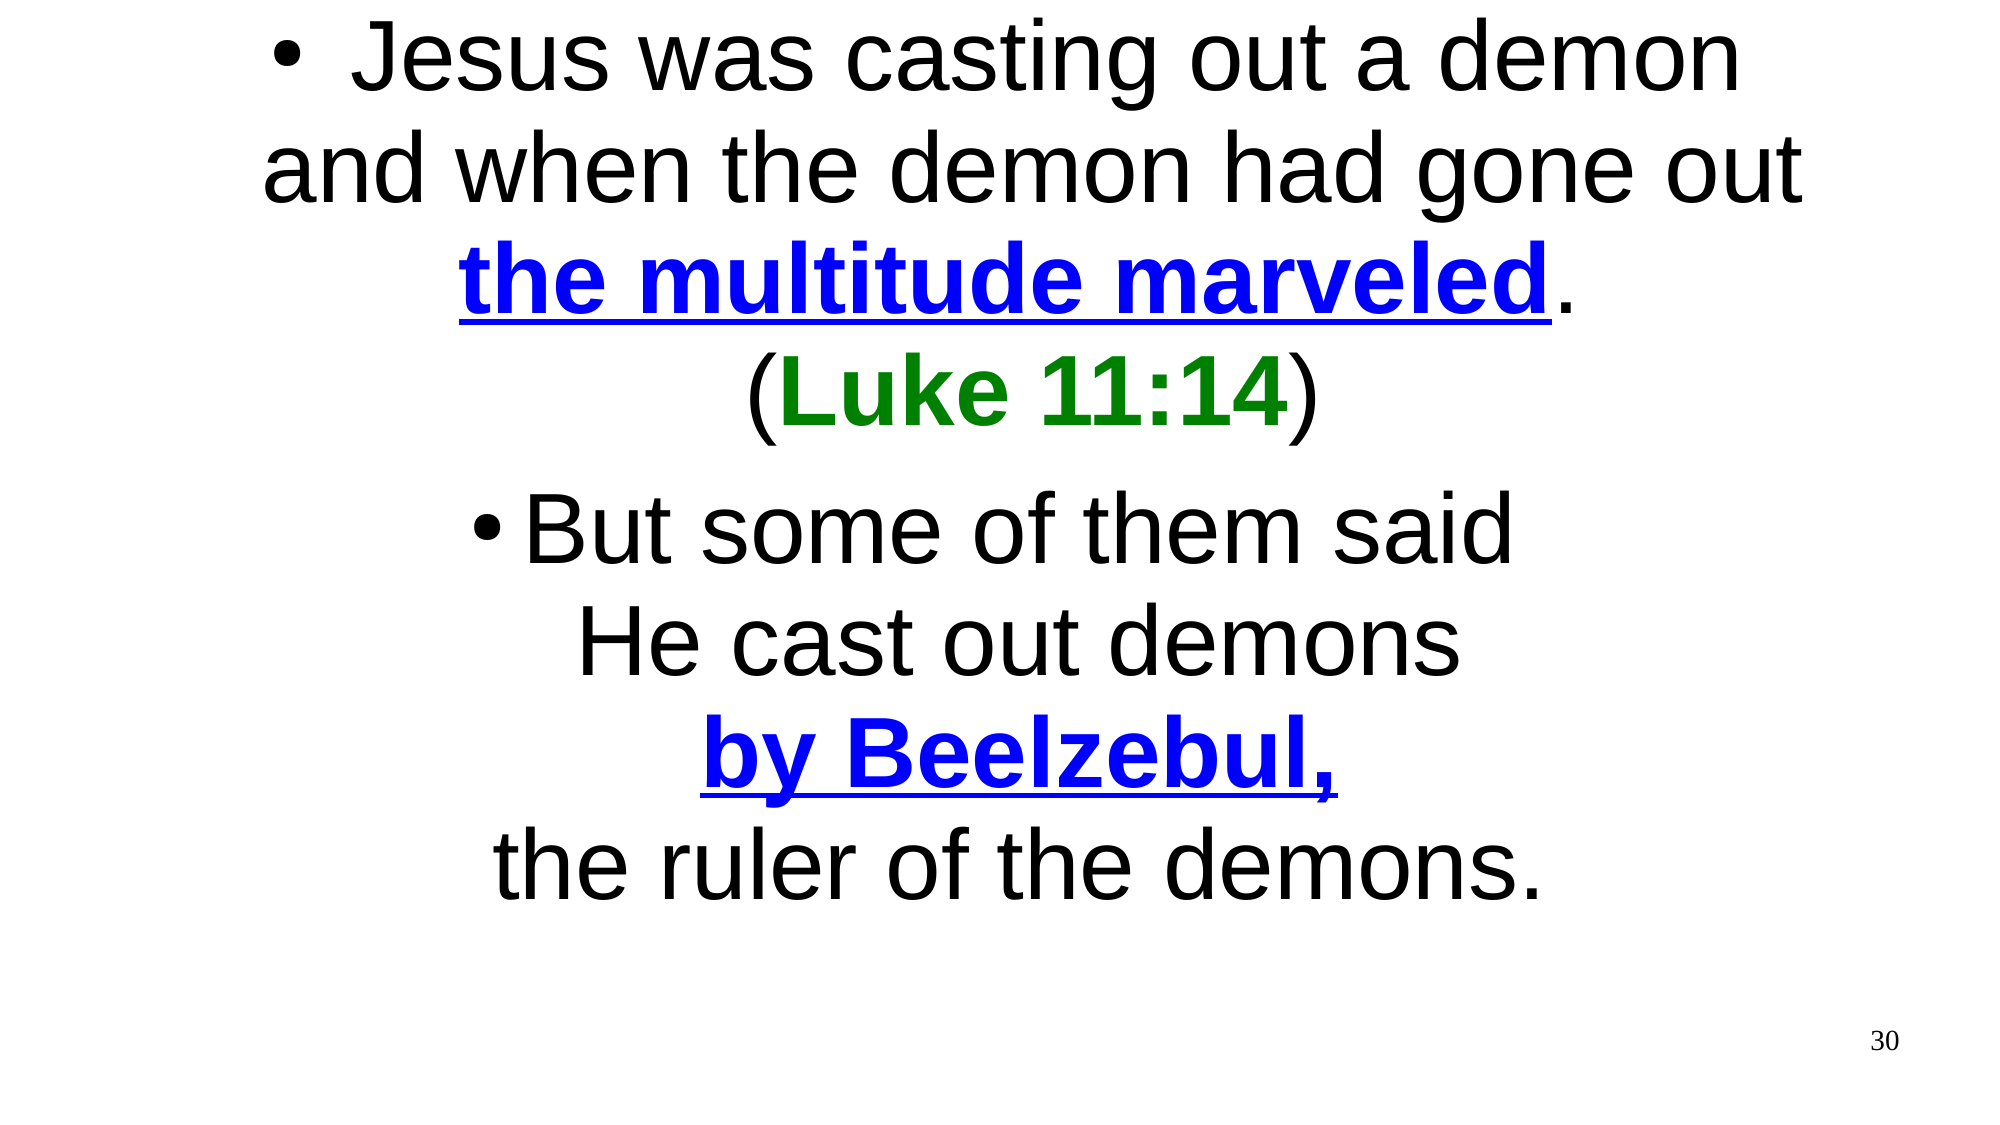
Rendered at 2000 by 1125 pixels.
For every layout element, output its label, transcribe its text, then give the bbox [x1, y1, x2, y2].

list Jesus was casting out a demon and when the demon had gone out the multitude marveled. (Luke 11:14) But some of them said He cast out demons by Beelzebul, the ruler of the demons. [0, 0, 1996, 1123]
